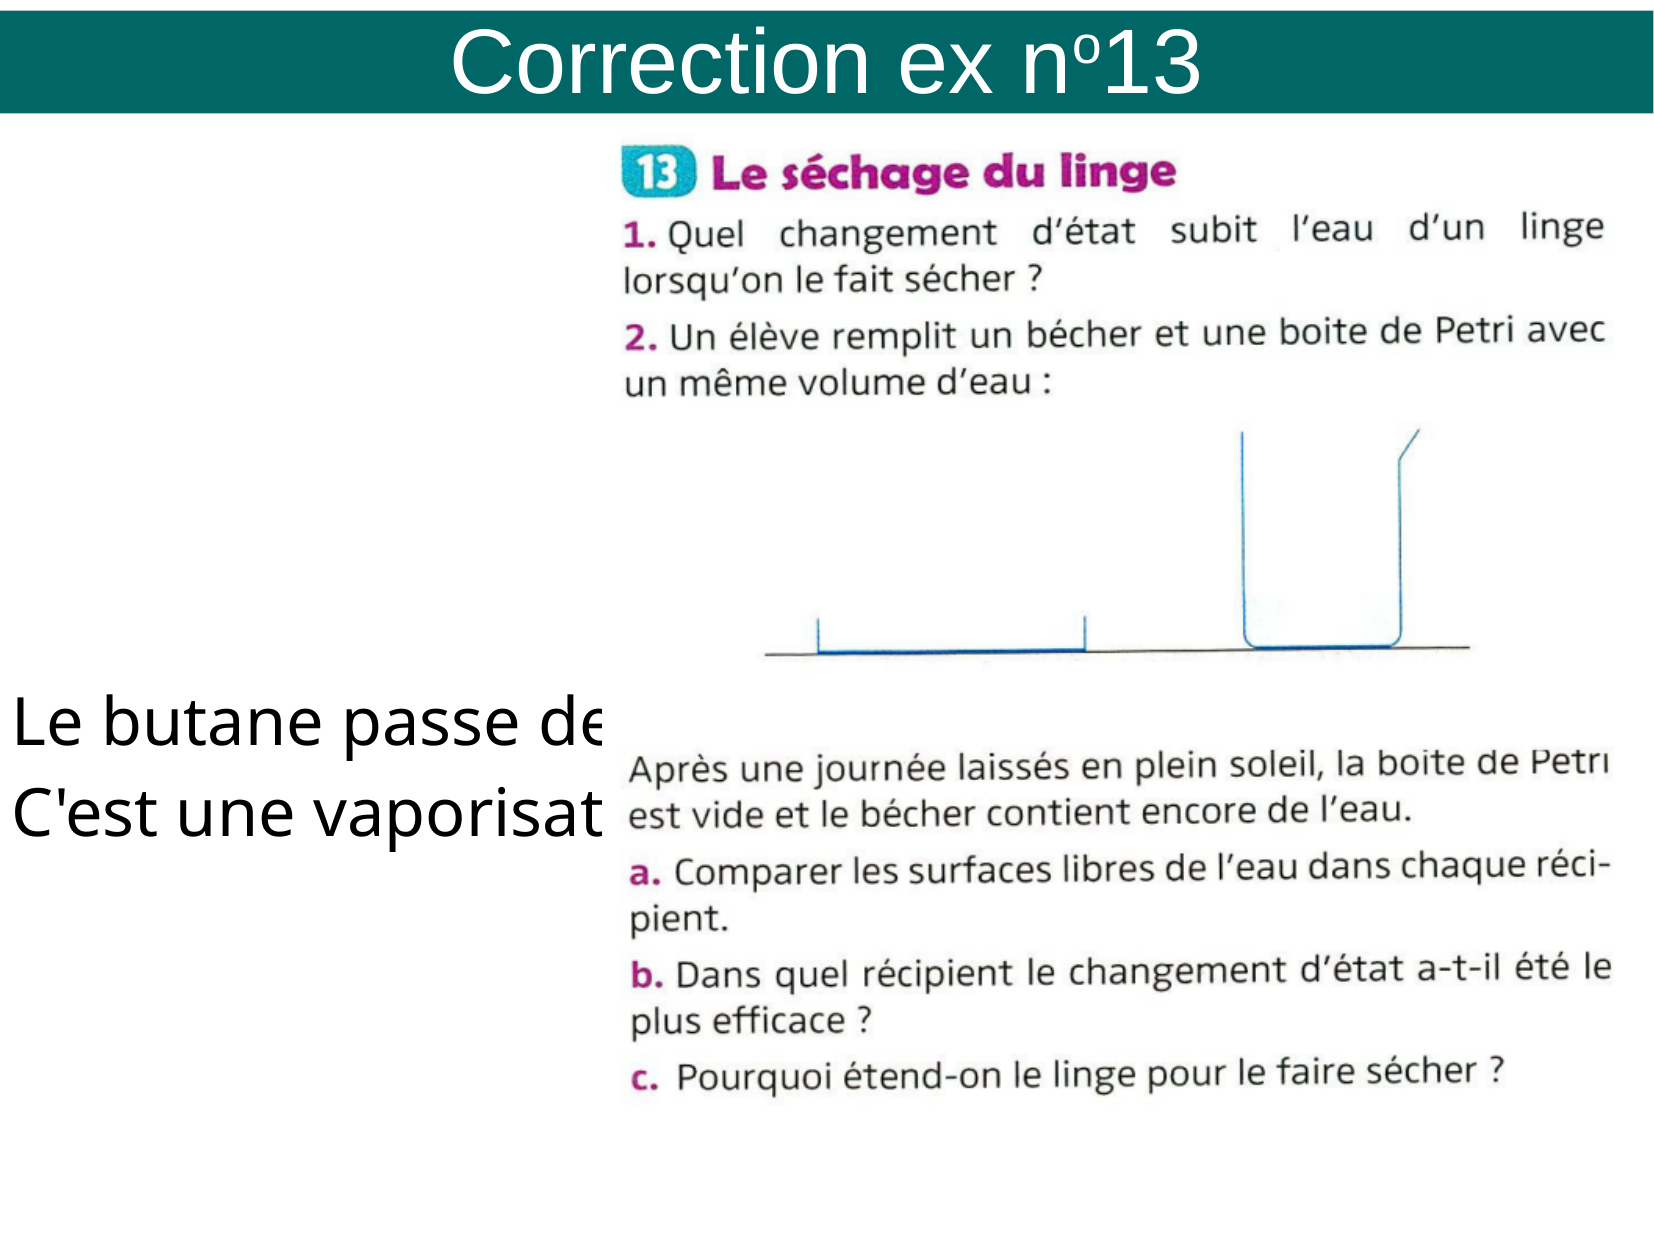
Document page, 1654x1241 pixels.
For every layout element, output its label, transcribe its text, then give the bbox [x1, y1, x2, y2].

subtitle Le butane passe de l'état liquide à l'état gazeux. C'est une vaporisation. [11, 129, 1642, 1229]
title Correction ex no13 [0, 10, 1654, 114]
picture [602, 129, 1633, 1129]
